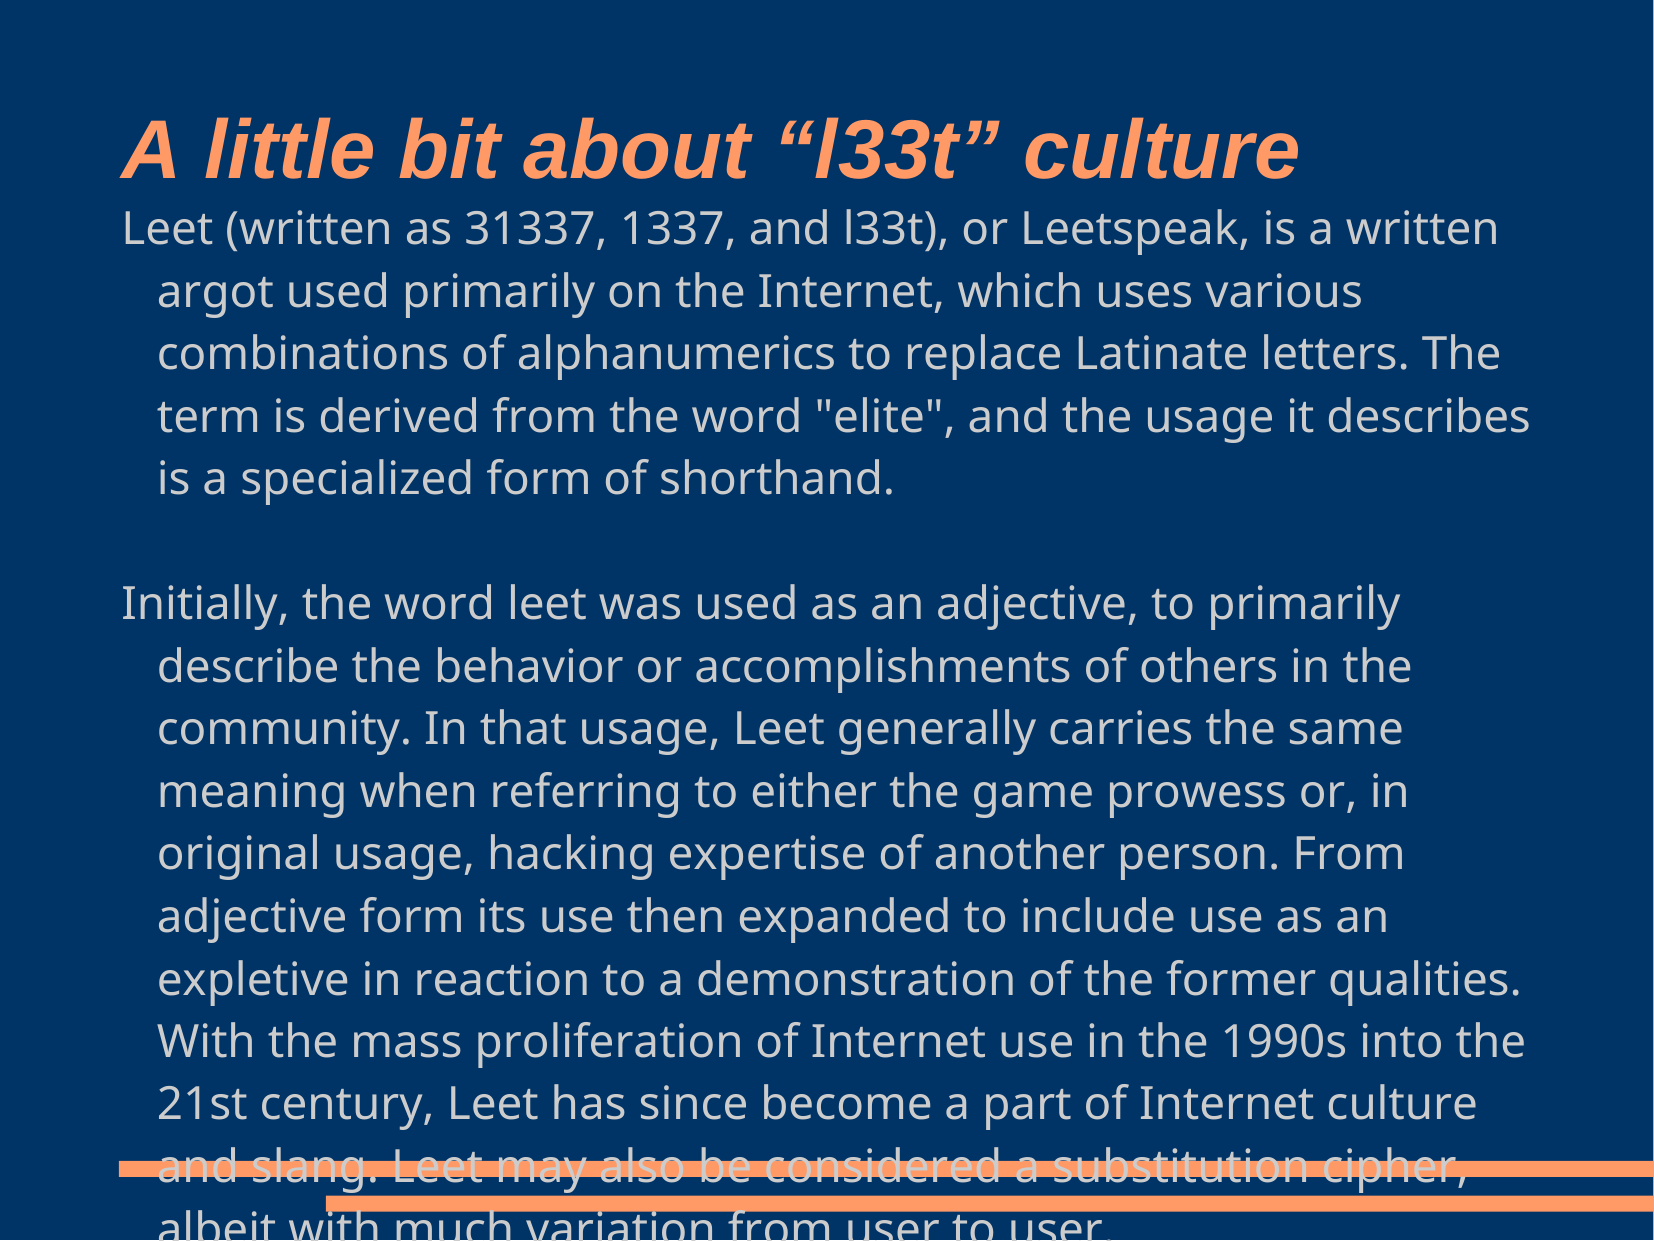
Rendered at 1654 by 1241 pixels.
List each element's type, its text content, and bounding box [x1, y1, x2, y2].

subtitle Leet (written as 31337, 1337, and l33t), or Leetspeak, is a written argot used primarily on the Internet, which uses various combinations of alphanumerics to replace Latinate letters. The term is derived from the word "elite", and the usage it describes is a specialized form of shorthand. Initially, the word leet was used as an adjective, to primarily describe the behavior or accomplishments of others in the community. In that usage, Leet generally carries the same meaning when referring to either the game prowess or, in original usage, hacking expertise of another person. From adjective form its use then expanded to include use as an expletive in reaction to a demonstration of the former qualities. With the mass proliferation of Internet use in the 1990s into the 21st century, Leet has since become a part of Internet culture and slang. Leet may also be considered a substitution cipher, albeit with much variation from user to user. [121, 322, 1561, 1133]
title A little bit about “l33t” culture [121, 46, 1534, 254]
